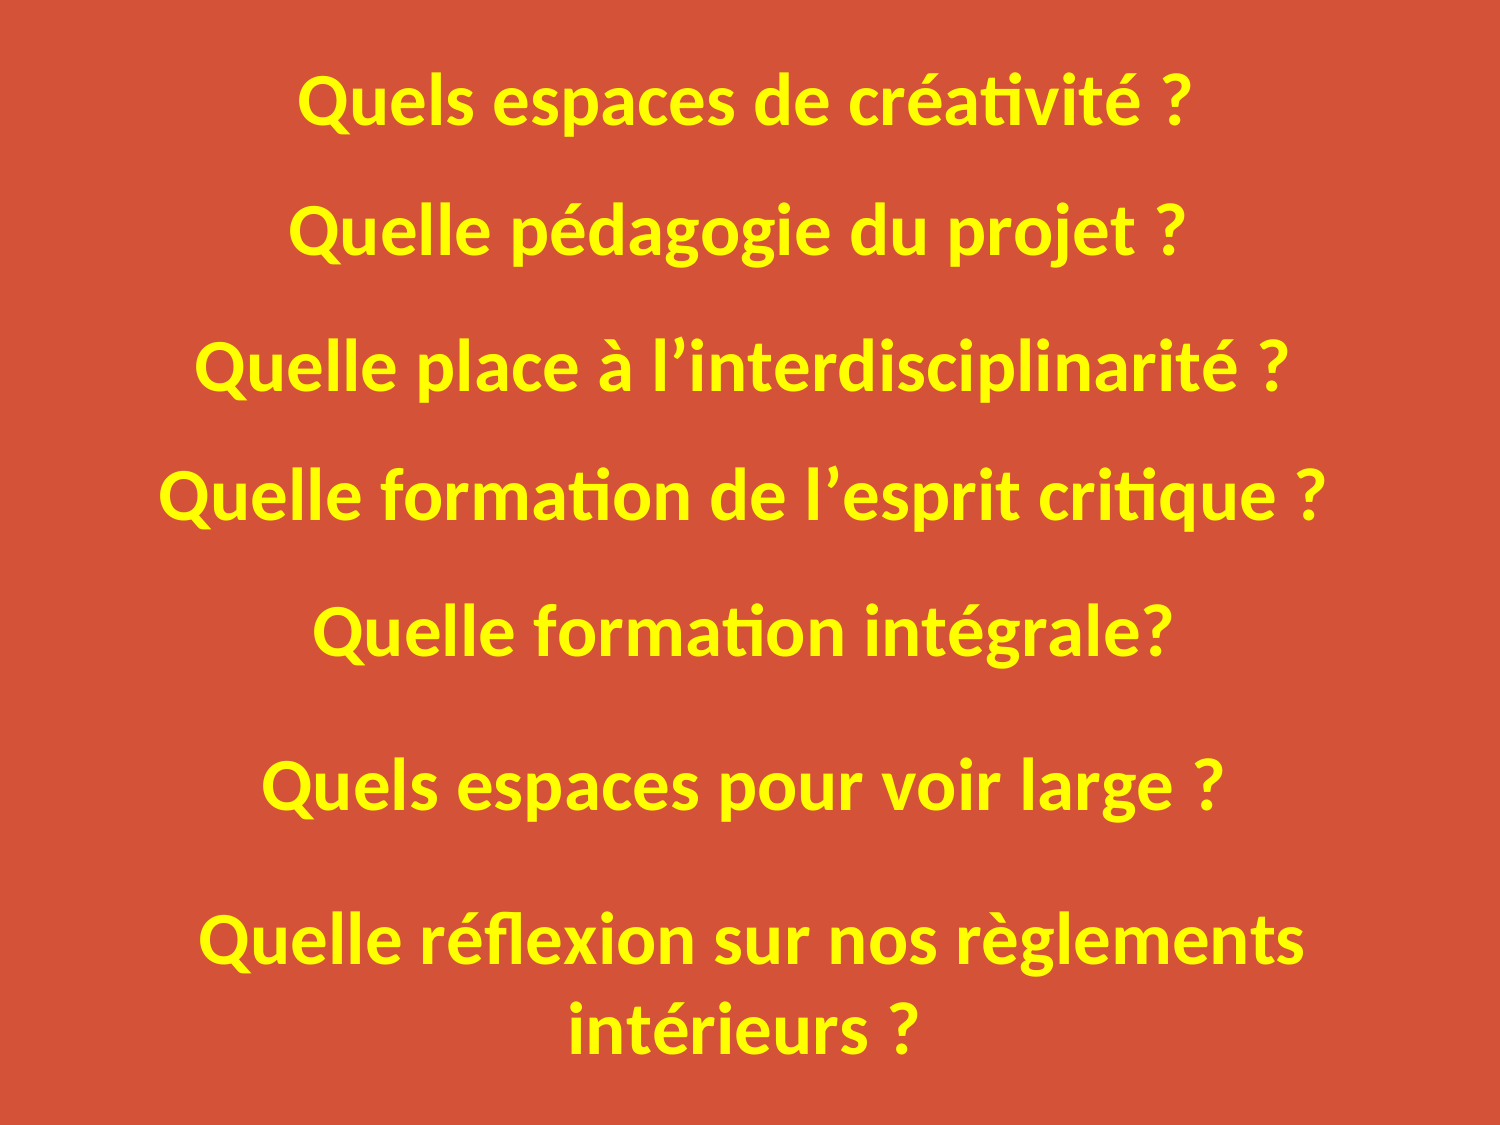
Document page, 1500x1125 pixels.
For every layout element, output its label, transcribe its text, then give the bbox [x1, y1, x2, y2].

text_box Quelle pédagogie du projet ? [71, 172, 1424, 279]
text_box Quelle place à l’interdisciplinarité ? [76, 308, 1429, 414]
text_box Quels espaces pour voir large ? [76, 727, 1430, 834]
text_box Quelle formation intégrale? [76, 574, 1430, 680]
text_box Quels espaces de créativité ? [78, 42, 1432, 149]
text_box Quelle formation de l’esprit critique ? [76, 438, 1430, 544]
text_box Quelle réflexion sur nos règlements intérieurs ? [76, 881, 1430, 1077]
